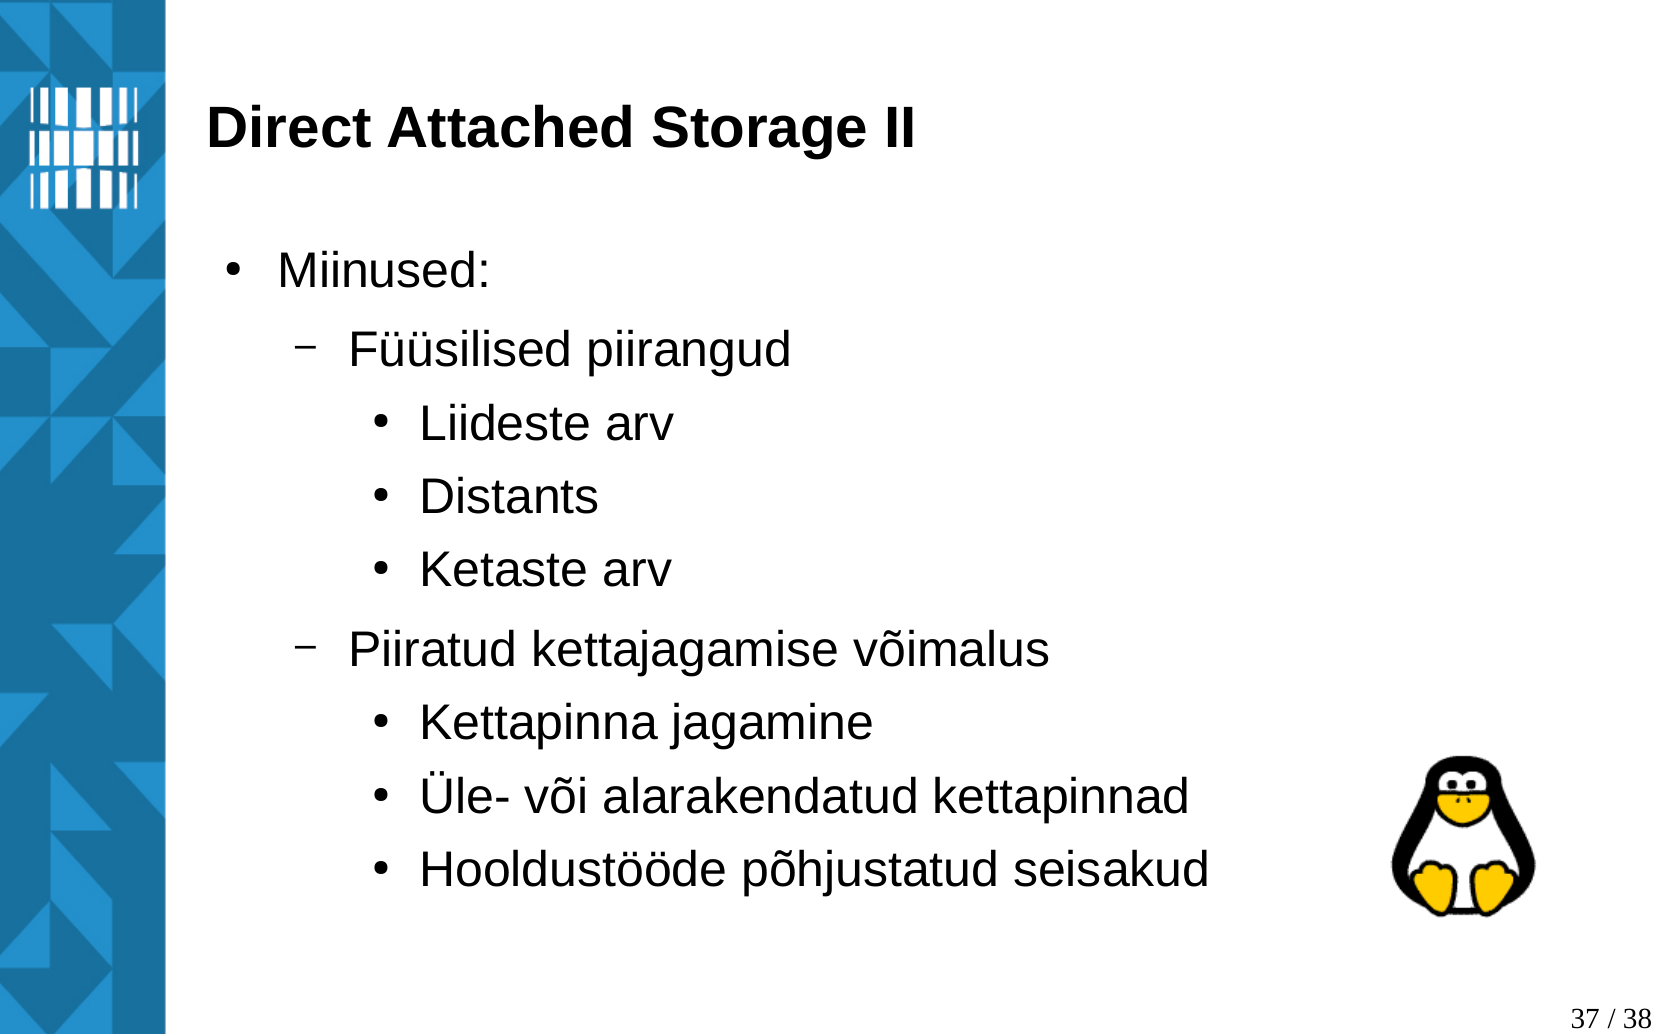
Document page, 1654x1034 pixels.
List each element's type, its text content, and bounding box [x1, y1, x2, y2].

title Direct Attached Storage II [206, 41, 1531, 214]
list Miinused: Füüsilised piirangud Liideste arv Distants Ketaste arv Piiratud kettajagamise võimalus Kettapinna jagamine Üle- või alarakendatud kettapinnad Hooldustööde põhjustatud seisakud [206, 241, 1531, 924]
picture [1341, 708, 1583, 936]
